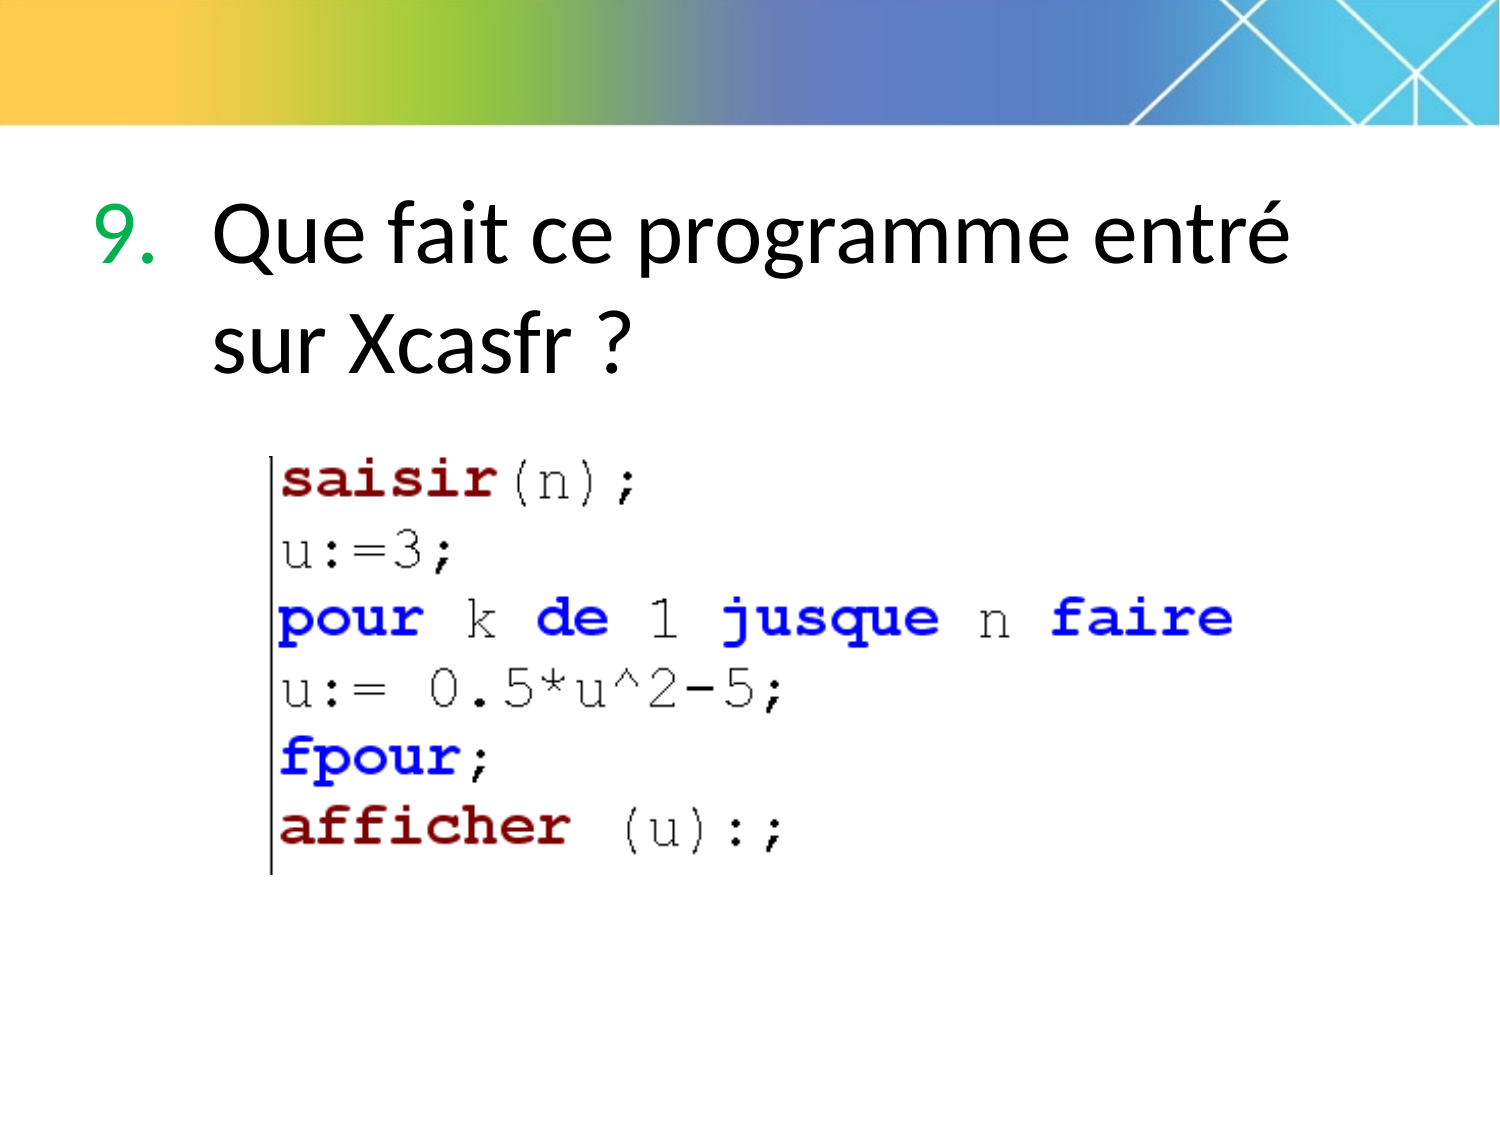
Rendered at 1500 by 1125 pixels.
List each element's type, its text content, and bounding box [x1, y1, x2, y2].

picture [0, 0, 1500, 127]
picture [269, 456, 1275, 876]
title Que fait ce programme entré sur Xcasfr ? [75, 164, 1426, 305]
